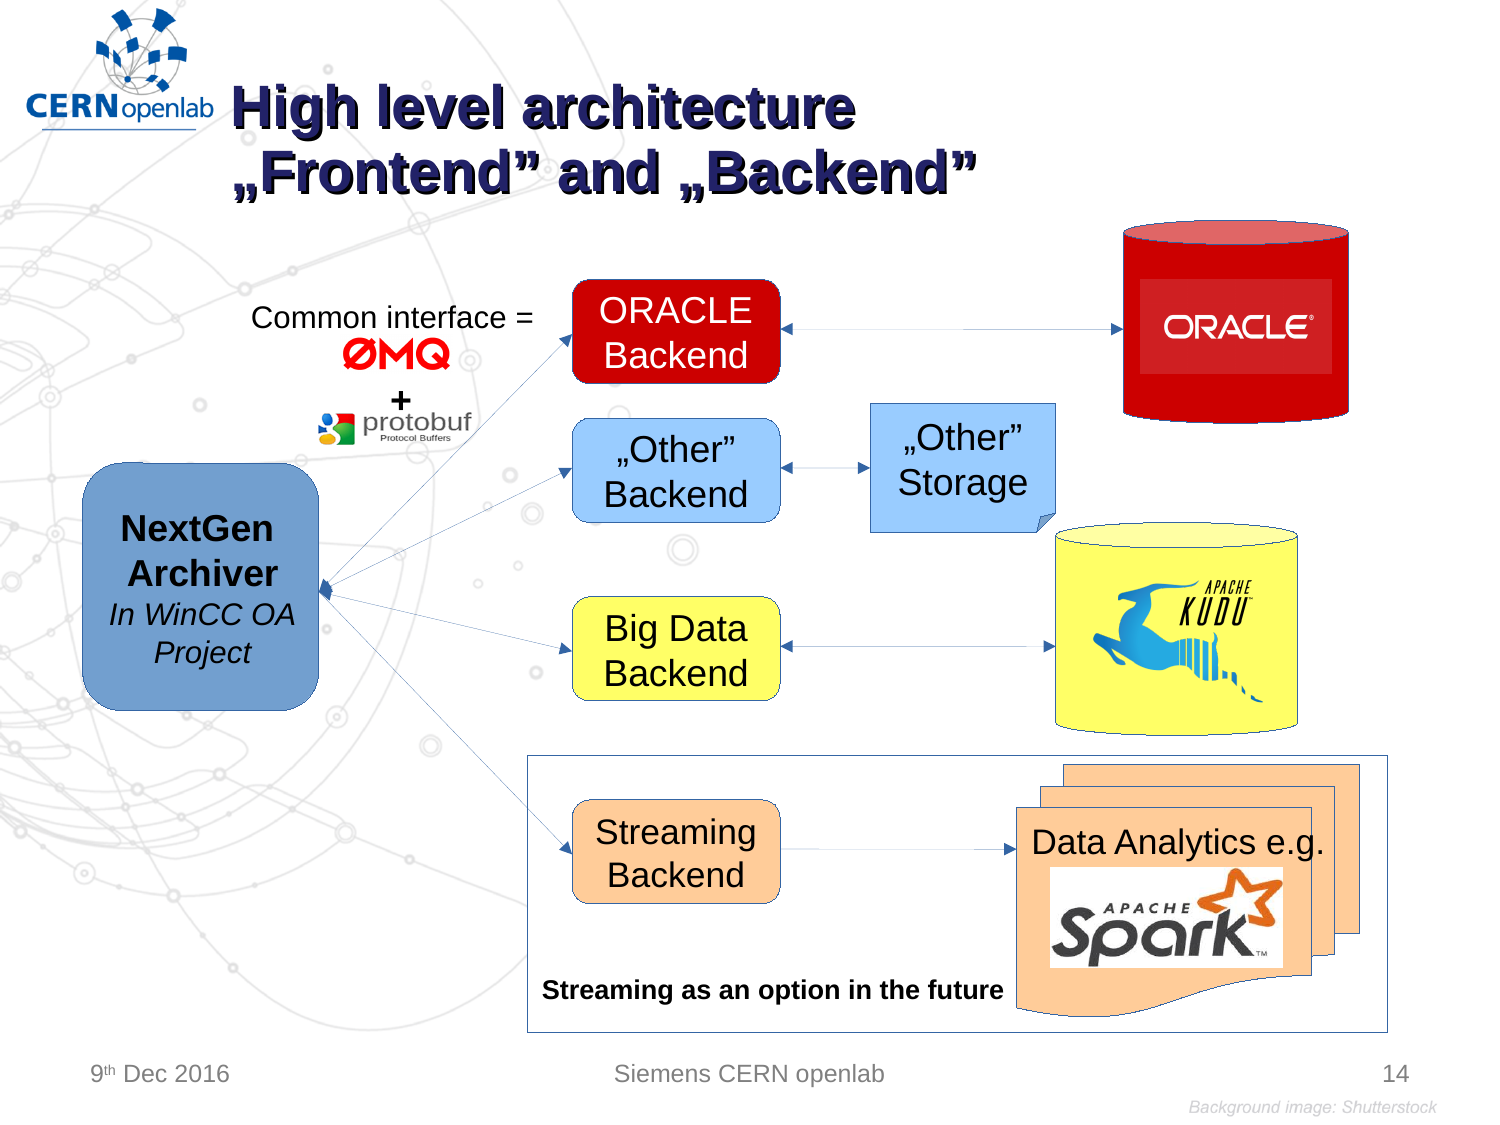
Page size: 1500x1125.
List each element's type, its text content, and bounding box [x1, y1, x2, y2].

text_box Streaming as an option in the future [527, 964, 1034, 1047]
picture [0, 0, 1500, 1125]
text_box [527, 755, 1388, 1033]
text_box Common interface = [236, 289, 551, 382]
text_box „Other” Backend [572, 418, 781, 523]
footer Siemens CERN openlab [466, 1042, 1034, 1103]
text_box [527, 809, 1016, 964]
text_box „Other” Storage [870, 403, 1056, 533]
text_box + [375, 382, 421, 477]
title High level architecture „Frontend” and „Backend” [230, 44, 1495, 233]
text_box [1123, 233, 1349, 424]
slide_number 9th Dec 2016 [75, 1042, 425, 1103]
text_box Streaming Backend [572, 799, 781, 904]
slide_number <number> [1074, 1042, 1425, 1103]
text_box Data Analytics e.g. [1016, 764, 1360, 1017]
text_box [1055, 536, 1298, 736]
text_box Big Data Backend [572, 596, 781, 701]
text_box ORACLE Backend [572, 279, 781, 384]
text_box NextGen Archiver In WinCC OA Project [82, 462, 319, 711]
